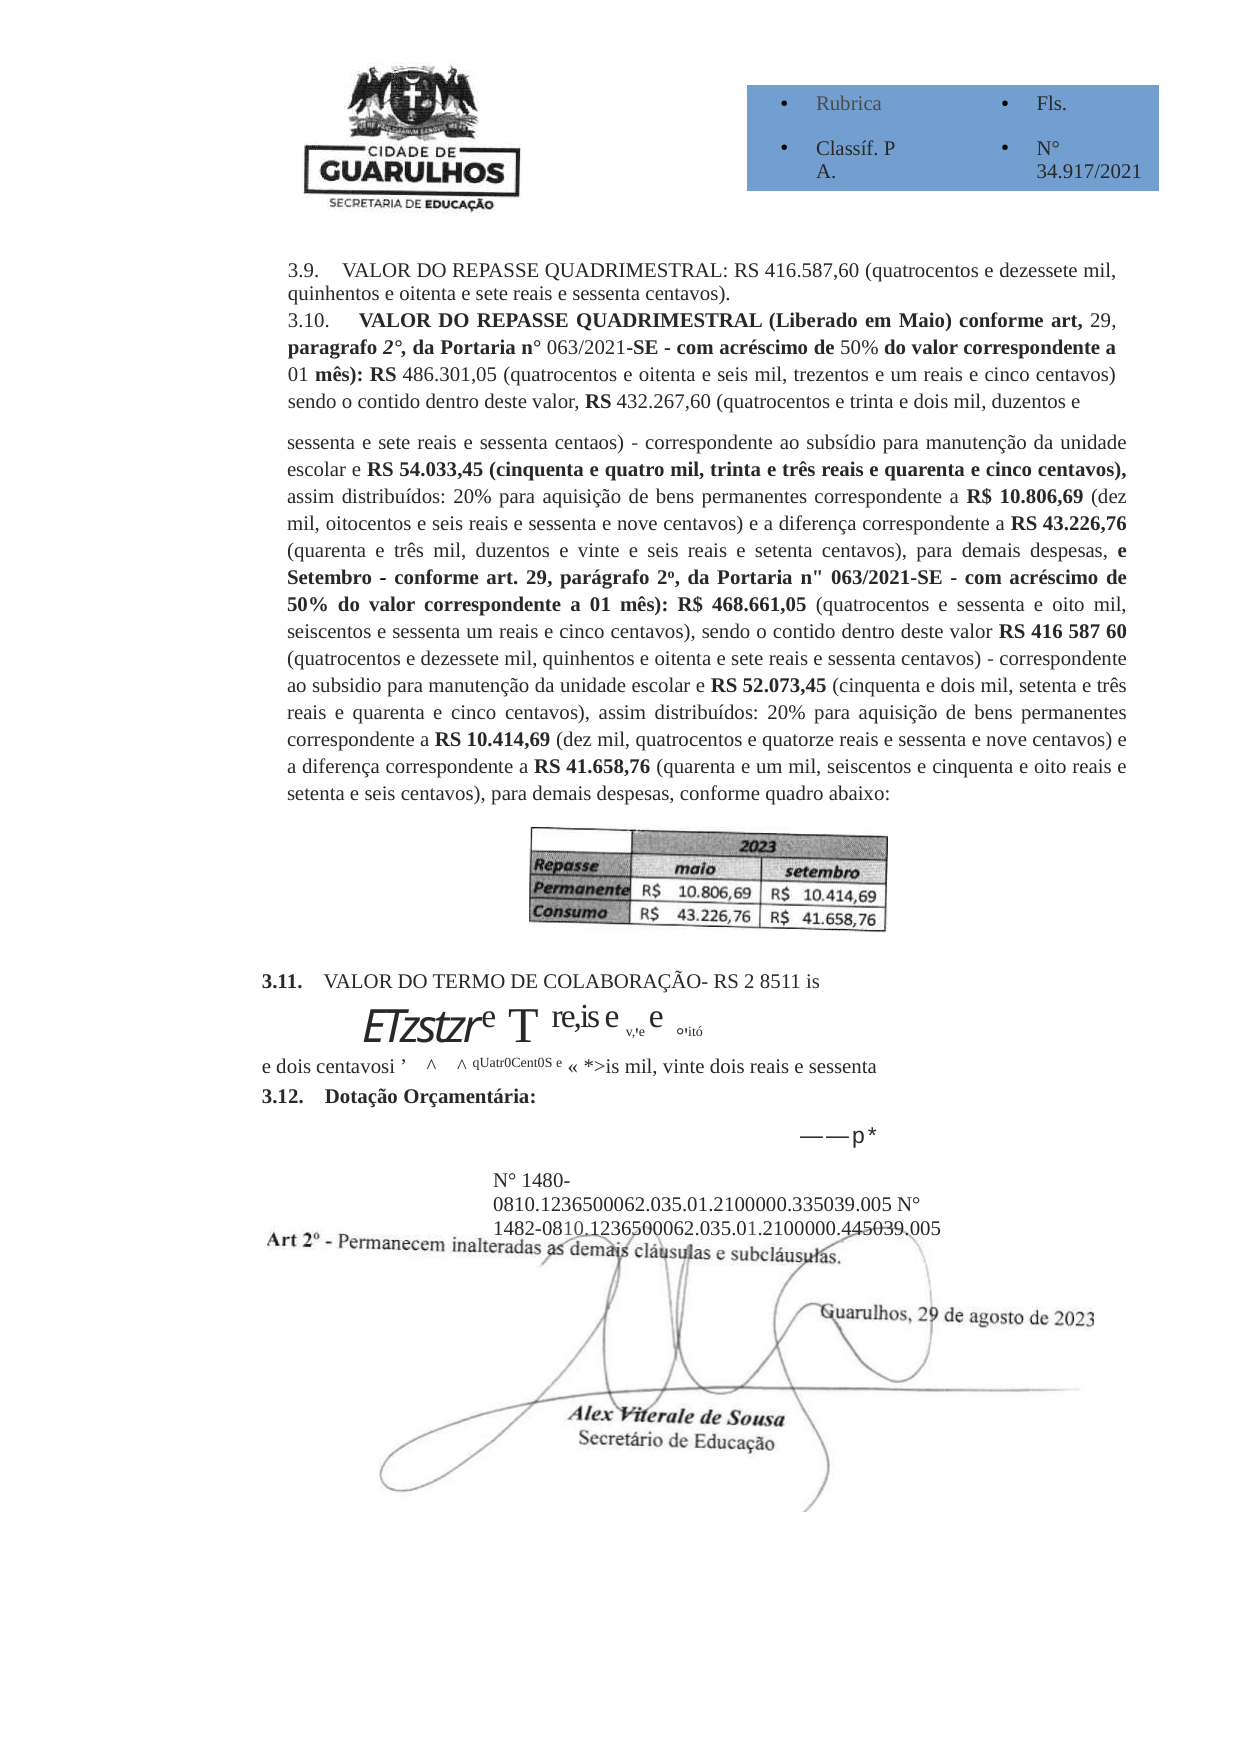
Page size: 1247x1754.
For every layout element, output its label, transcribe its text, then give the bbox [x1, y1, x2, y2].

picture [828, 1226, 833, 1234]
picture [923, 1226, 928, 1234]
picture [807, 1226, 812, 1234]
picture [303, 54, 522, 214]
picture [576, 1226, 581, 1234]
table_cell N° 34.917/2021 [926, 130, 1159, 191]
picture [912, 1226, 917, 1234]
picture [267, 1226, 1094, 1512]
picture [818, 1226, 823, 1234]
picture [875, 1226, 880, 1234]
picture [545, 1226, 550, 1234]
text_box N° 1480-0810.1236500062.035.01.2100000.335039.005 N° 1482-0810.1236500062.035.01.2100000.445039.005 [262, 1169, 1112, 1222]
text_box 3.11. VALOR DO TERMO DE COLABORAÇÃO- RS 2 8511 is ETzstzre t re,is e v,'e e °'itó e dois centavosi ’ ^ ^ qUatr0Cent0S e « *>is mil, vinte dois reais e sessenta 3.12. Dotação Orçamentária: ——p* [262, 968, 1112, 1133]
picture [849, 1226, 857, 1231]
picture [797, 1226, 802, 1234]
table_header Rubrica [747, 85, 926, 130]
text_box sessenta e sete reais e sessenta centaos) - correspondente ao subsídio para manutenção da unidade escolar e RS 54.033,45 (cinquenta e quatro mil, trinta e três reais e quarenta e cinco centavos), assim distribuídos: 20% para aquisição de bens permanentes correspondente a R$ 10.806,69 (dez mil, oitocentos e seis reais e sessenta e nove centavos) e a diferença correspondente a RS 43.226,76 (quarenta e três mil, duzentos e vinte e seis reais e setenta centavos), para demais despesas, e Setembro - conforme art. 29, parágrafo 2o, da Portaria n" 063/2021-SE - com acréscimo de 50% do valor correspondente a 01 mês): R$ 468.661,05 (quatrocentos e sessenta e oito mil, seiscentos e sessenta um reais e cinco centavos), sendo o contido dentro deste valor RS 416 587 60 (quatrocentos e dezessete mil, quinhentos e oitenta e sete reais e sessenta centavos) - correspondente ao subsidio para manutenção da unidade escolar e RS 52.073,45 (cinquenta e dois mil, setenta e três reais e quarenta e cinco centavos), assim distribuídos: 20% para aquisição de bens permanentes correspondente a RS 10.414,69 (dez mil, quatrocentos e quatorze reais e sessenta e nove centavos) e a diferença correspondente a RS 41.658,76 (quarenta e um mil, seiscentos e cinquenta e oito reais e setenta e seis centavos), para demais despesas, conforme quadro abaixo: [272, 427, 1127, 810]
picture [786, 1226, 791, 1234]
picture [702, 1226, 707, 1234]
picture [645, 1226, 650, 1234]
text_box 3.9. VALOR DO REPASSE QUADRIMESTRAL: RS 416.587,60 (quatrocentos e dezessete mil, quinhentos e oitenta e sete reais e sessenta centavos). 3.10. VALOR DO REPASSE QUADRIMESTRAL (Liberado em Maio) conforme art, 29, paragrafo 2°, da Portaria n° 063/2021-SE - com acréscimo de 50% do valor correspondente a 01 mês): RS 486.301,05 (quatrocentos e oitenta e seis mil, trezentos e um reais e cinco centavos) sendo o contido dentro deste valor, RS 432.267,60 (quatrocentos e trinta e dois mil, duzentos e [288, 259, 1125, 427]
picture [655, 1226, 660, 1234]
table_cell Classíf. P A. [747, 130, 926, 191]
table_header Fls. [926, 85, 1159, 130]
picture [529, 827, 888, 933]
picture [666, 1226, 671, 1234]
picture [739, 1226, 744, 1234]
